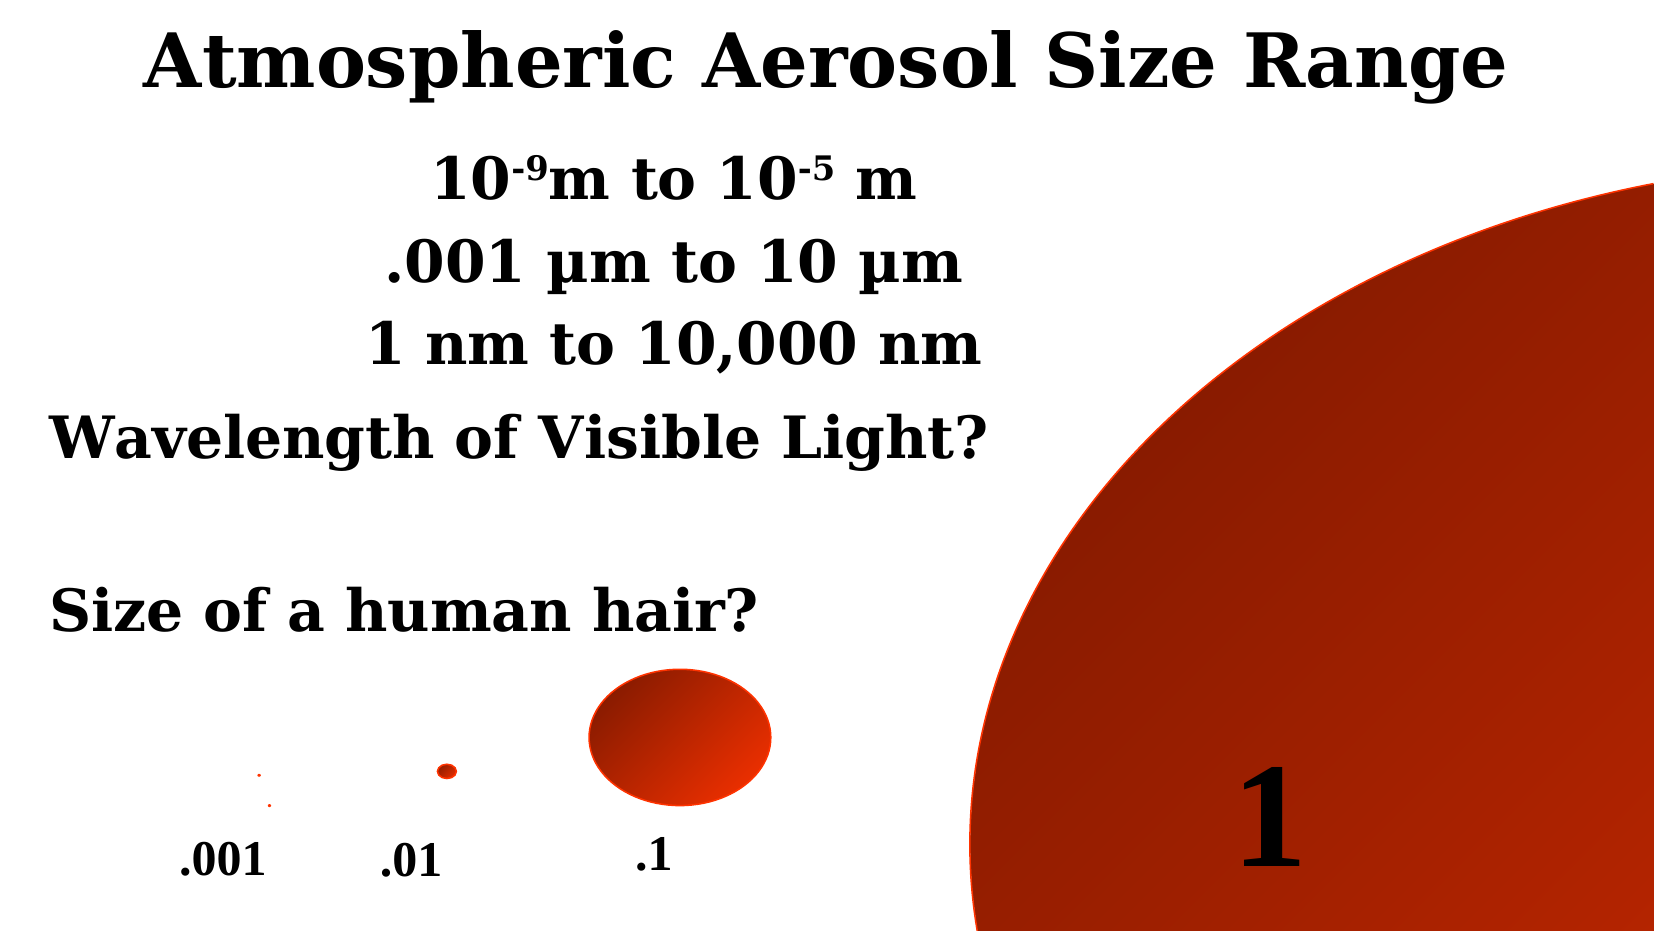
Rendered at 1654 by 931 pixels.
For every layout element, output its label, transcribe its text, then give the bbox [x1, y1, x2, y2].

text_box [437, 764, 457, 779]
text_box Atmospheric Aerosol Size Range [0, 4, 1654, 119]
text_box .001 [179, 831, 372, 888]
text_box ..1 [622, 826, 720, 883]
text_box .01 [365, 824, 531, 896]
text_box Wavelength of Visible Light? Size of a human hair? [34, 396, 1094, 655]
text_box 10-9m to 10-5 m .001 µm to 10 µm 1 nm to 10,000 nm‏ [0, 137, 1348, 387]
text_box [589, 669, 771, 804]
text_box [969, 183, 1654, 931]
text_box .01 [626, 804, 793, 877]
text_box .001 [368, 805, 534, 877]
text_box .0001 [174, 801, 340, 873]
text_box 1 [1180, 724, 1457, 908]
